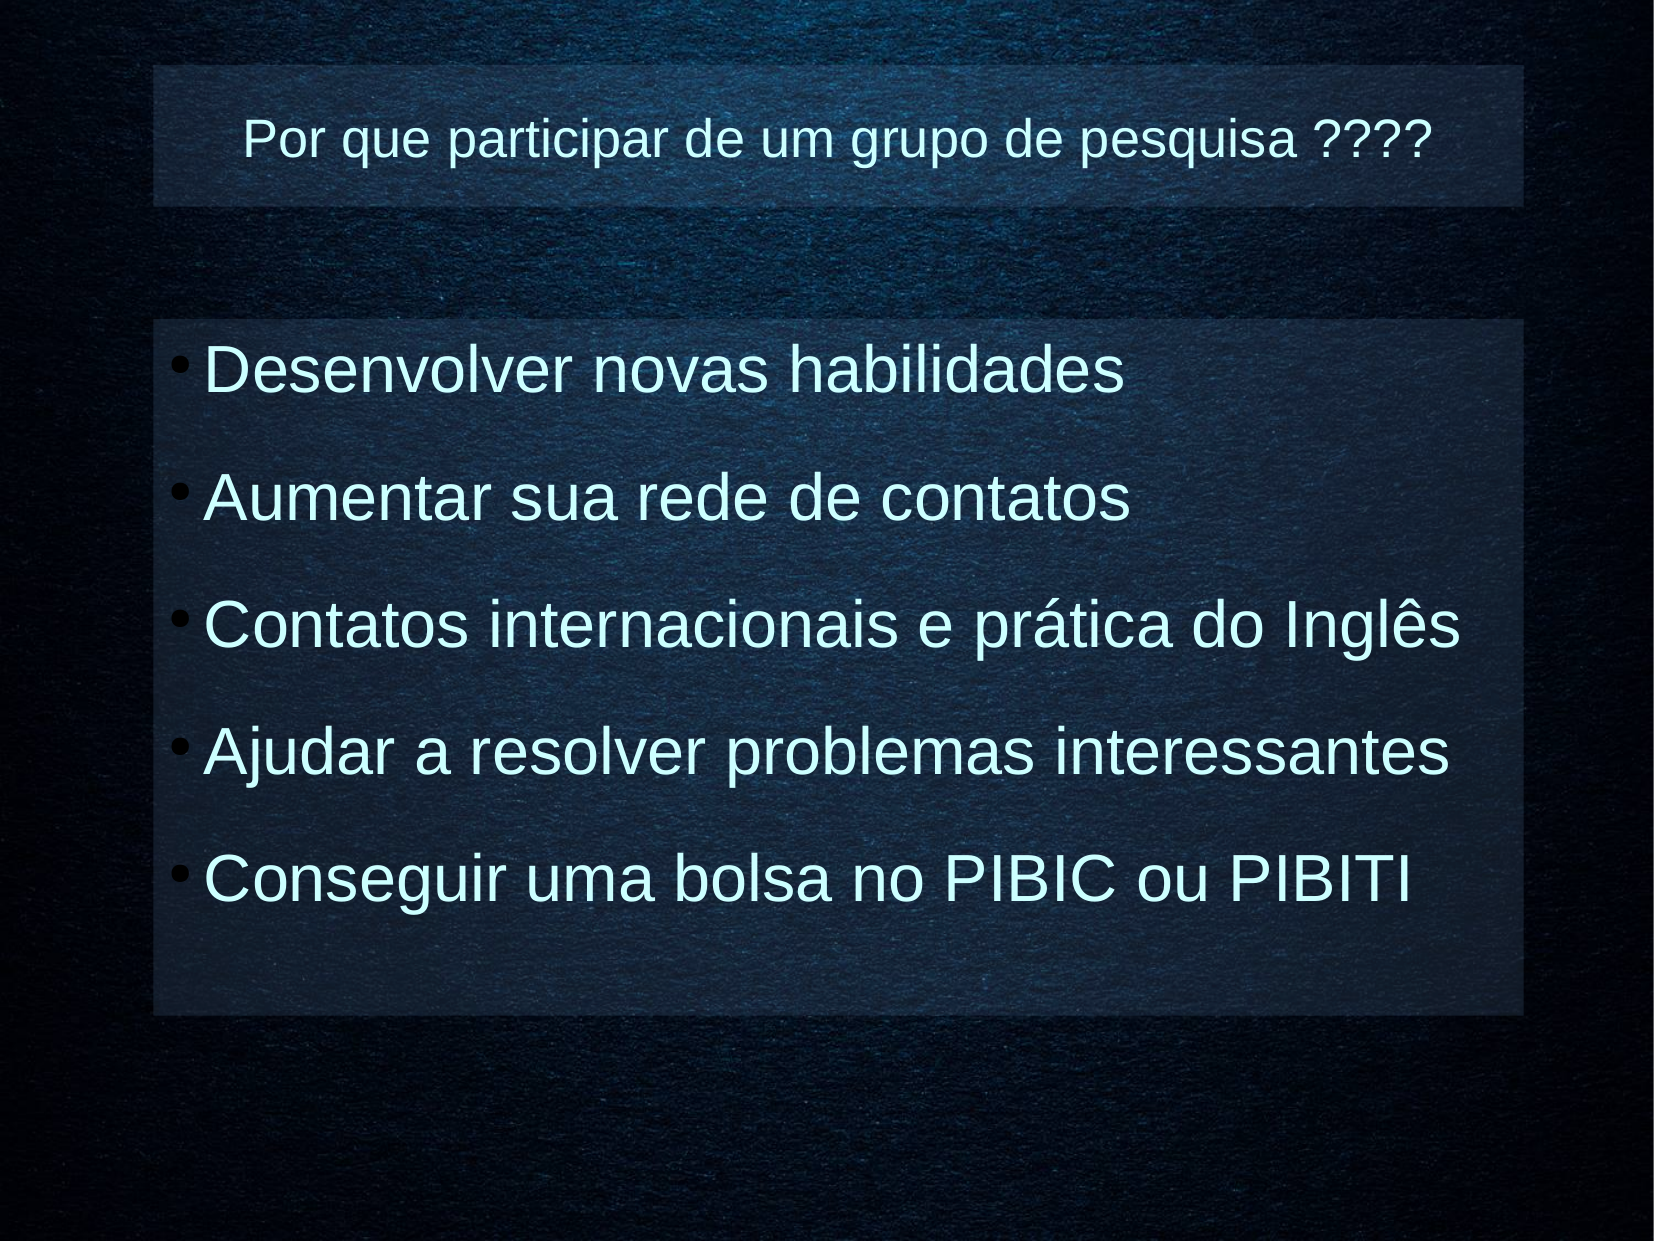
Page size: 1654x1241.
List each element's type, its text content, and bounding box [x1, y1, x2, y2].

text_box Desenvolver novas habilidades Aumentar sua rede de contatos Contatos internacionais e prática do Inglês Ajudar a resolver problemas interessantes Conseguir uma bolsa no PIBIC ou PIBITI [153, 318, 1524, 1016]
text_box Por que participar de um grupo de pesquisa ???? [153, 64, 1524, 207]
picture [0, 0, 1654, 1241]
